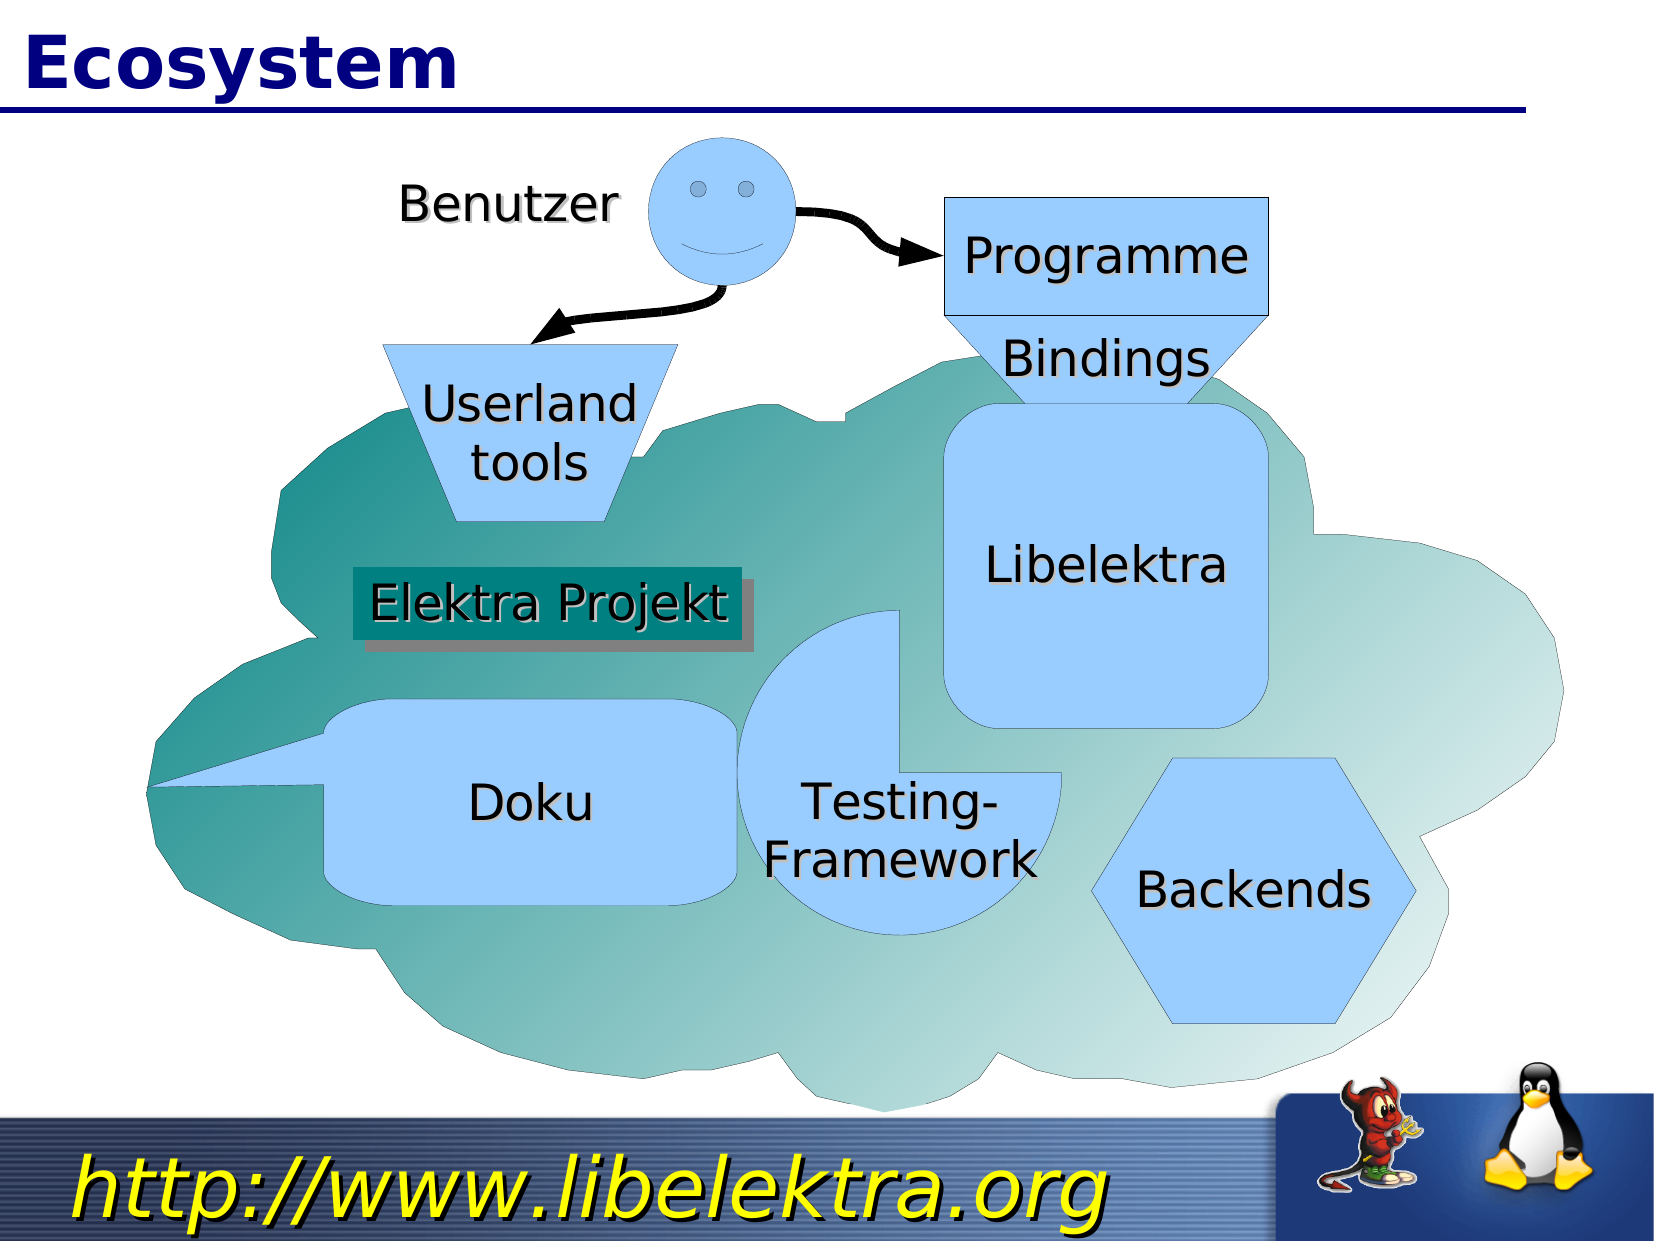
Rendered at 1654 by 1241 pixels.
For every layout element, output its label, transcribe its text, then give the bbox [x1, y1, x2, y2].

picture [0, 1061, 1654, 1241]
chart [80, 115, 1591, 1104]
text_box Ecosystem [22, 14, 1611, 111]
